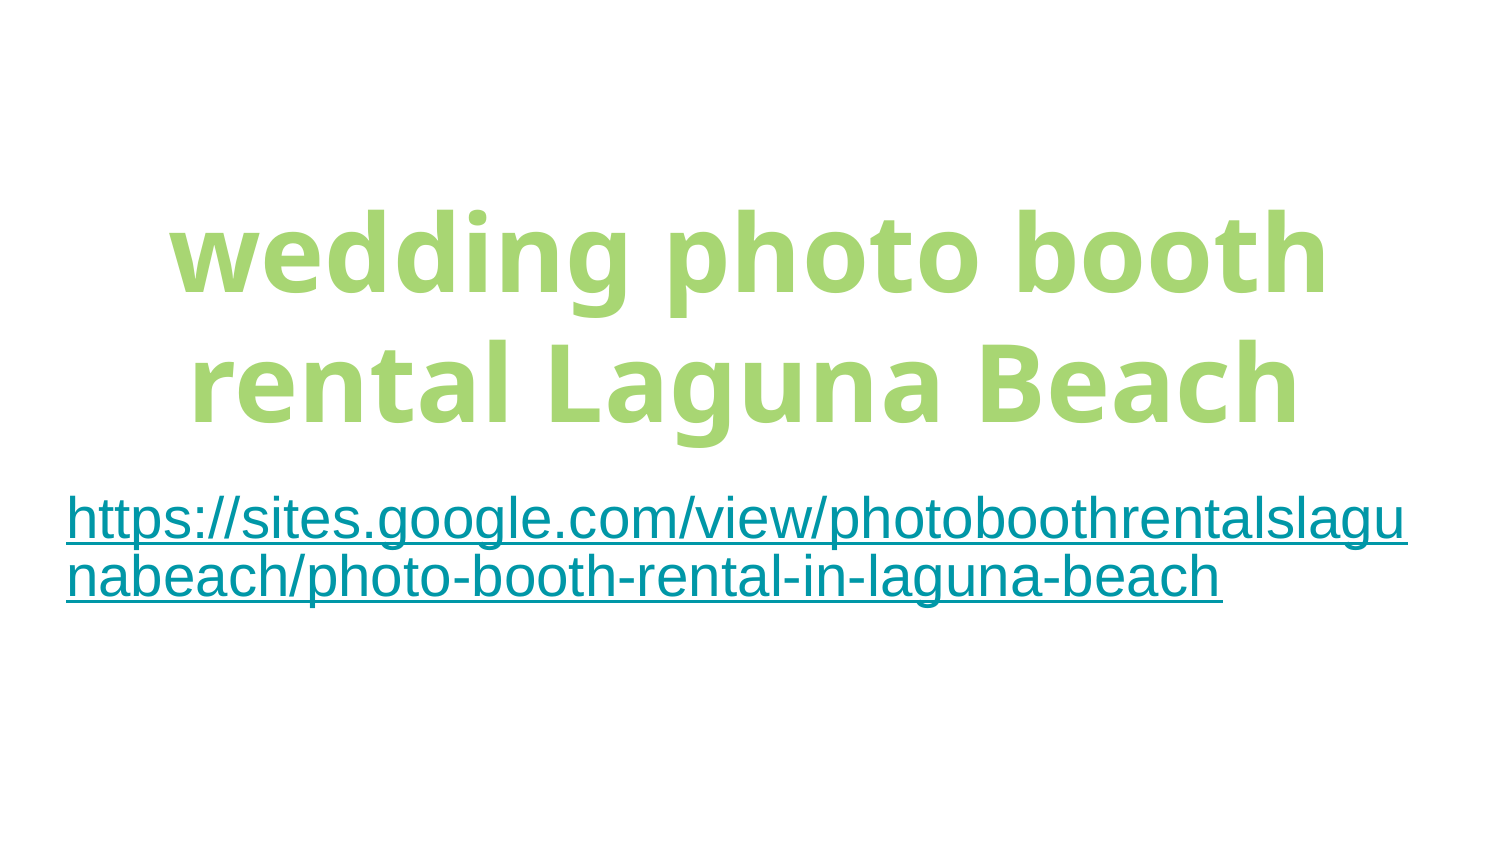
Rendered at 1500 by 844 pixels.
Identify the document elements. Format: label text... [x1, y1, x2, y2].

title wedding photo booth rental Laguna Beach [51, 122, 1449, 459]
subtitle https://sites.google.com/view/photoboothrentalslagunabeach/photo-booth-rental-in-laguna-beach [51, 464, 1449, 595]
